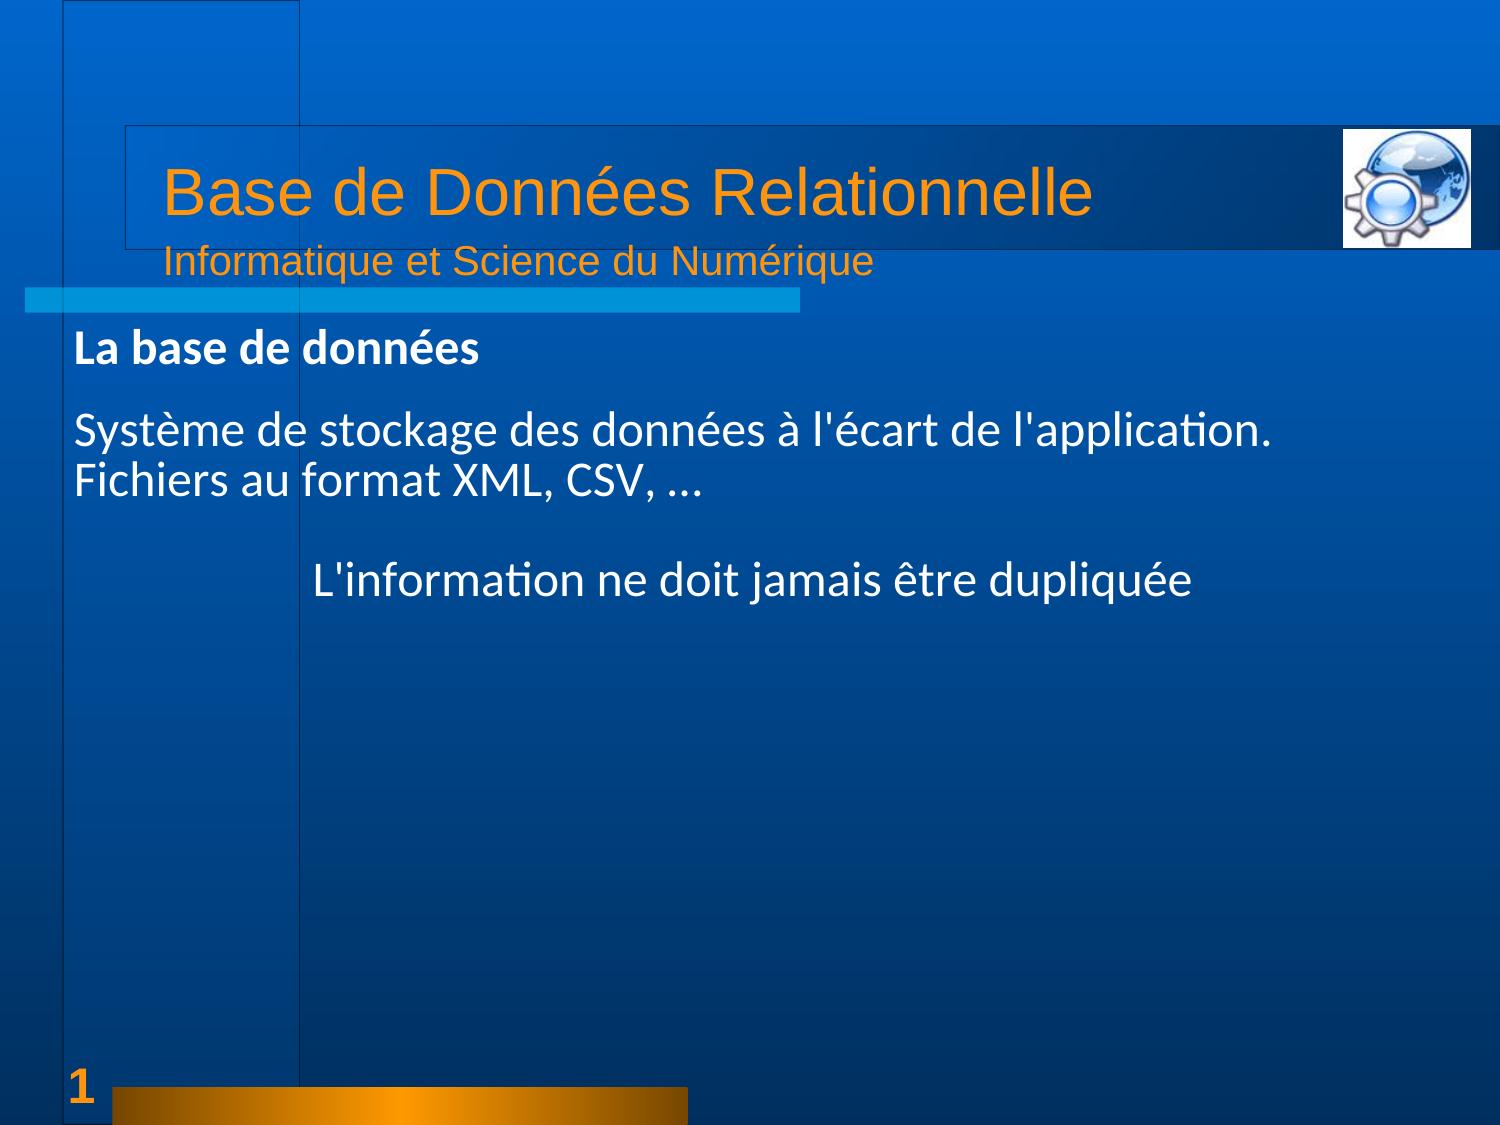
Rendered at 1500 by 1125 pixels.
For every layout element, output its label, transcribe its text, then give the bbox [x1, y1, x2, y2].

picture [1343, 129, 1471, 248]
text_box La base de données Système de stockage des données à l'écart de l'application. Fichiers au format XML, CSV, … L'information ne doit jamais être dupliquée [59, 319, 1447, 779]
